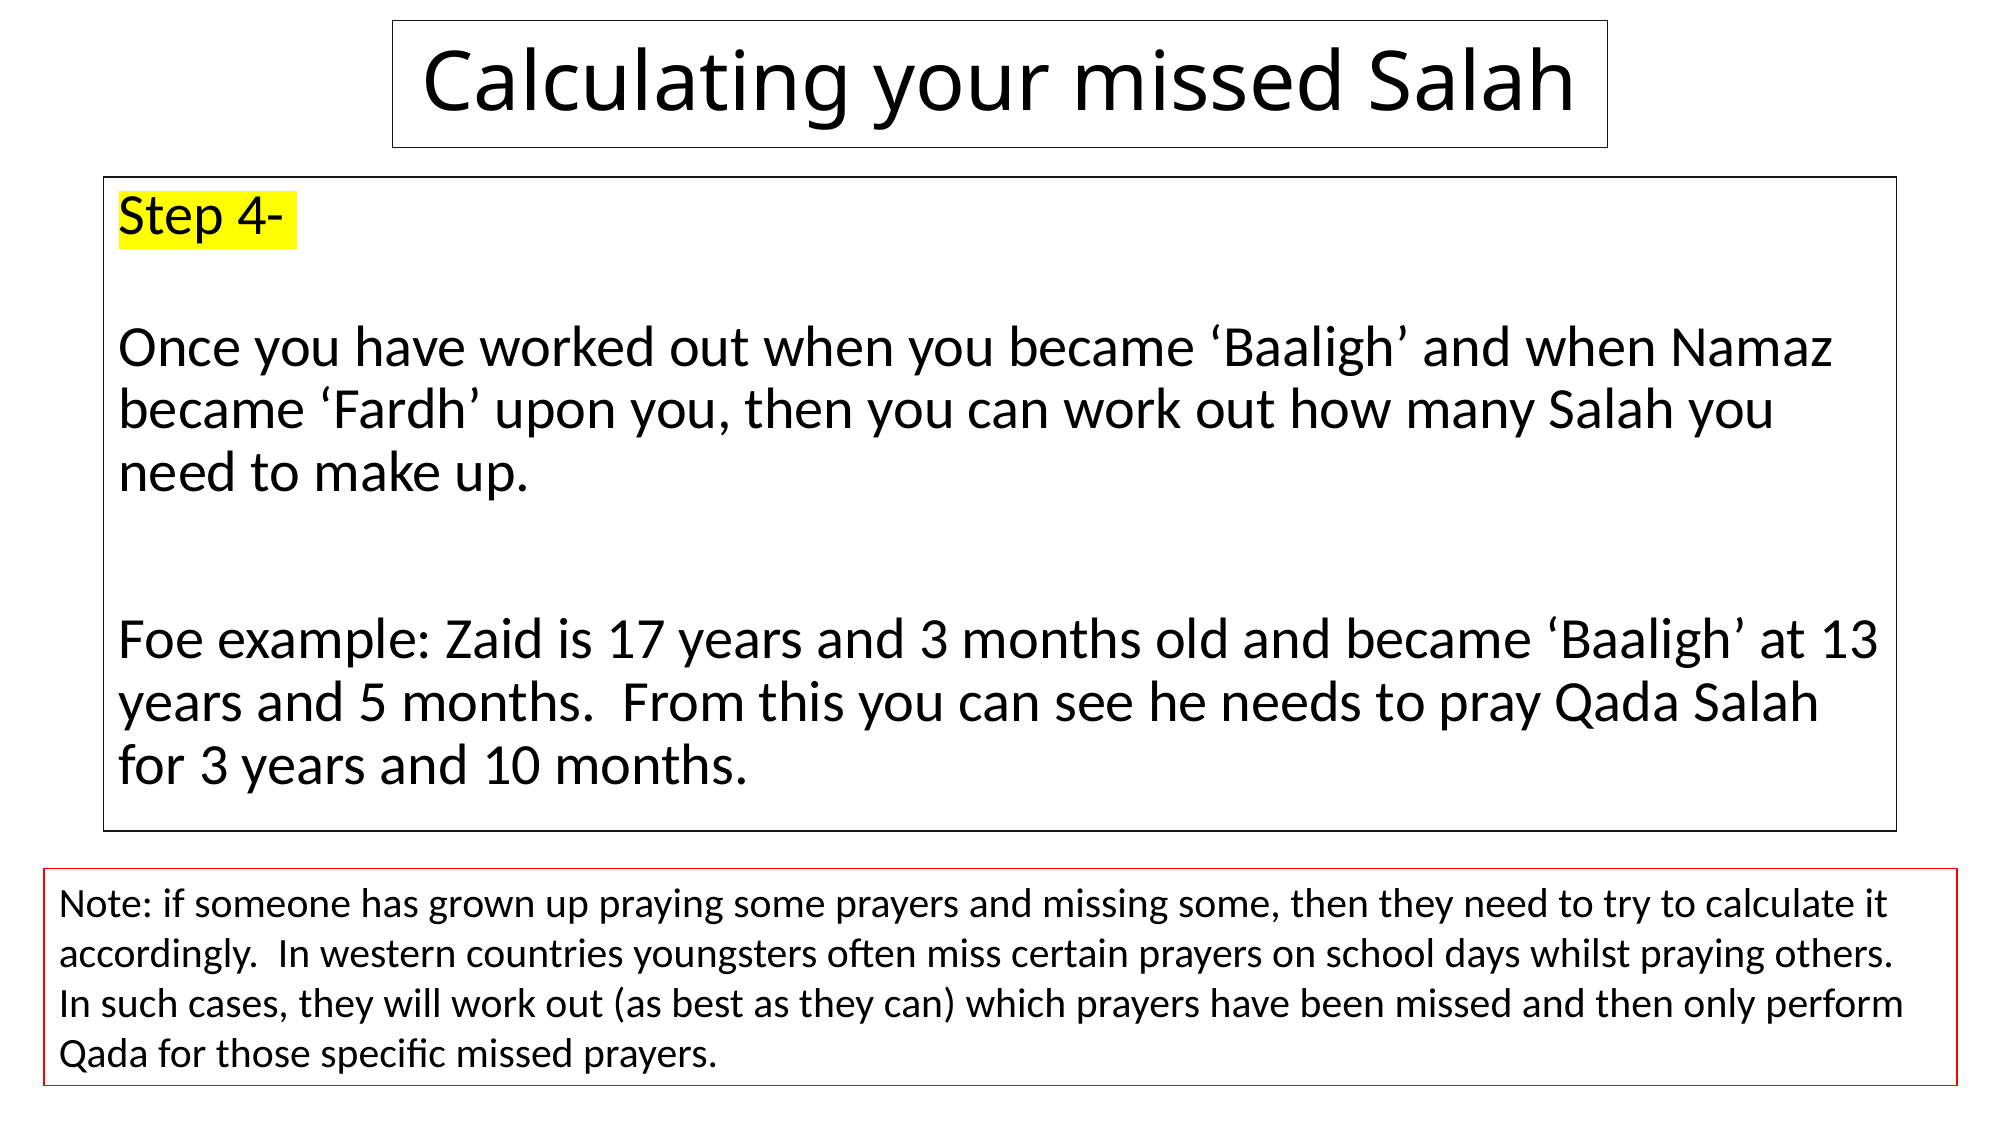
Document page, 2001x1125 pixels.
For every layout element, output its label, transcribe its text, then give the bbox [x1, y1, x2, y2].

text_box Note: if someone has grown up praying some prayers and missing some, then they need to try to calculate it accordingly. In western countries youngsters often miss certain prayers on school days whilst praying others. In such cases, they will work out (as best as they can) which prayers have been missed and then only perform Qada for those specific missed prayers. [43, 868, 1957, 1086]
title Calculating your missed Salah [392, 20, 1608, 148]
list Step 4- Once you have worked out when you became ‘Baaligh’ and when Namaz became ‘Fardh’ upon you, then you can work out how many Salah you need to make up. Foe example: Zaid is 17 years and 3 months old and became ‘Baaligh’ at 13 years and 5 months. From this you can see he needs to pray Qada Salah for 3 years and 10 months. [103, 176, 1897, 831]
